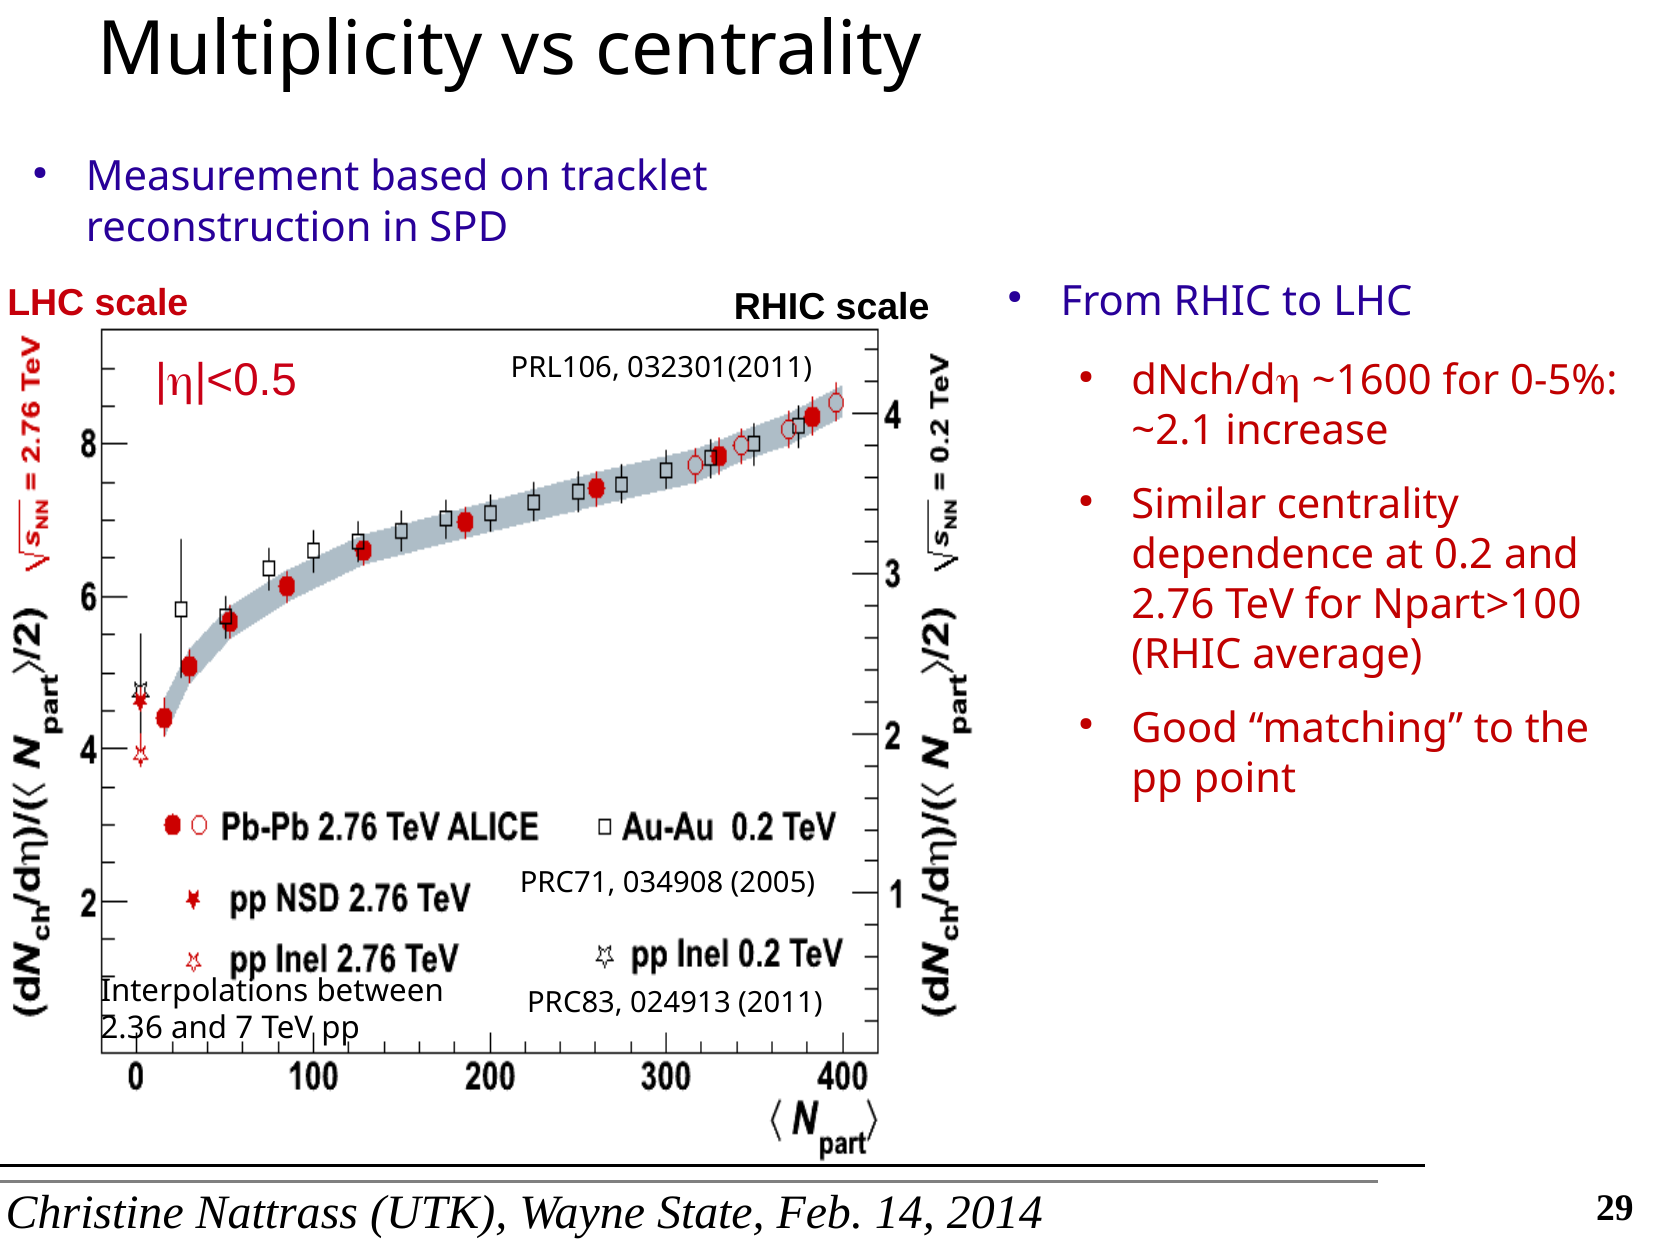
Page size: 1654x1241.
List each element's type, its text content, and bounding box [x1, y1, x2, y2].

text_box PRC71, 034908 (2005) [506, 856, 912, 905]
text_box LHC scale [0, 270, 226, 330]
text_box PRC83, 024913 (2011) [513, 977, 928, 1026]
list Measurement based on tracklet reconstruction in SPD [0, 141, 900, 322]
text_box |h|<0.5 [141, 342, 375, 412]
list From RHIC to LHC dNch/dh ~1600 for 0-5%: ~2.1 increase Similar centrality dependence at 0.2 and 2.76 TeV for Npart>100 (RHIC average) Good “matching” to the pp point [974, 266, 1654, 1070]
text_box RHIC scale [720, 275, 969, 334]
text_box PRL106, 032301(2011) [497, 341, 938, 392]
title Multiplicity vs centrality [82, 0, 1571, 156]
text_box Interpolations between 2.36 and 7 TeV pp [87, 963, 551, 1052]
picture [5, 322, 975, 1163]
